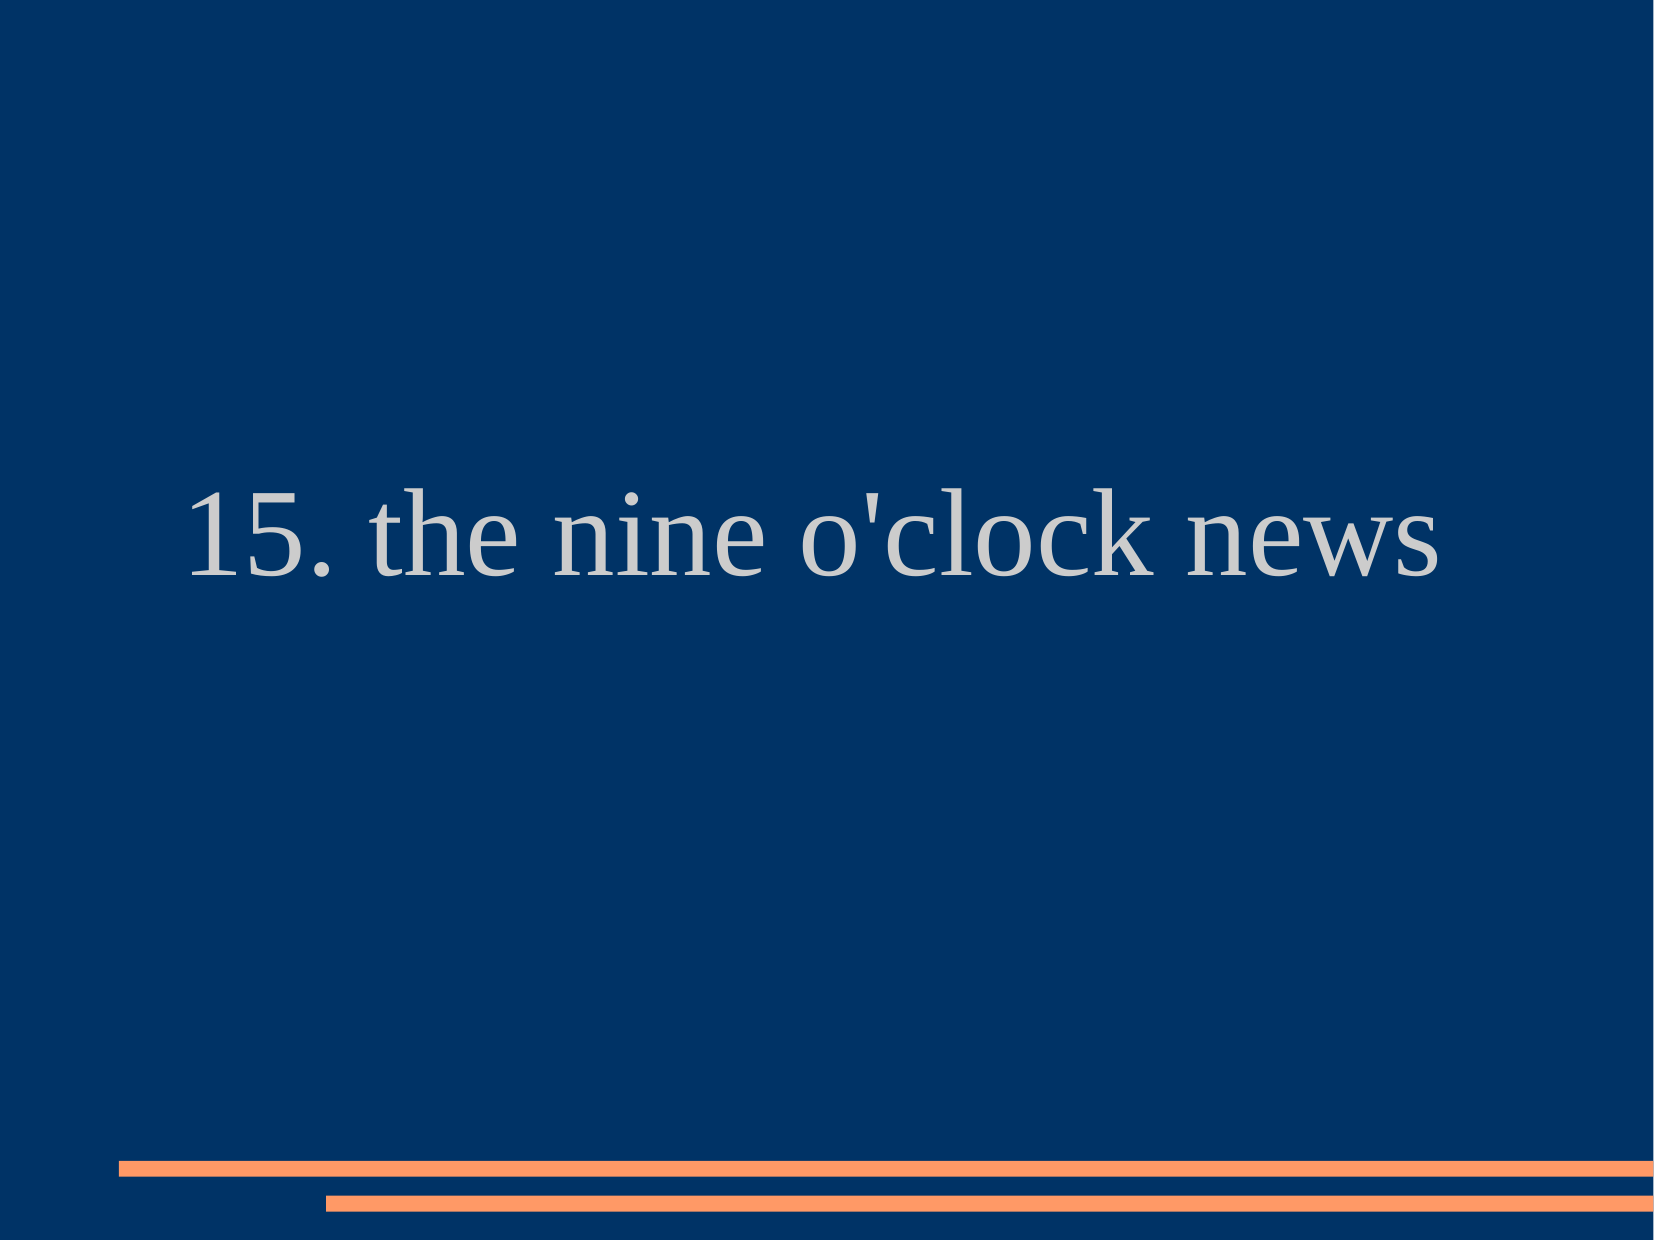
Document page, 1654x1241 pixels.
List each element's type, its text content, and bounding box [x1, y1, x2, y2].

subtitle 15. the nine o'clock news [121, 229, 1561, 1241]
